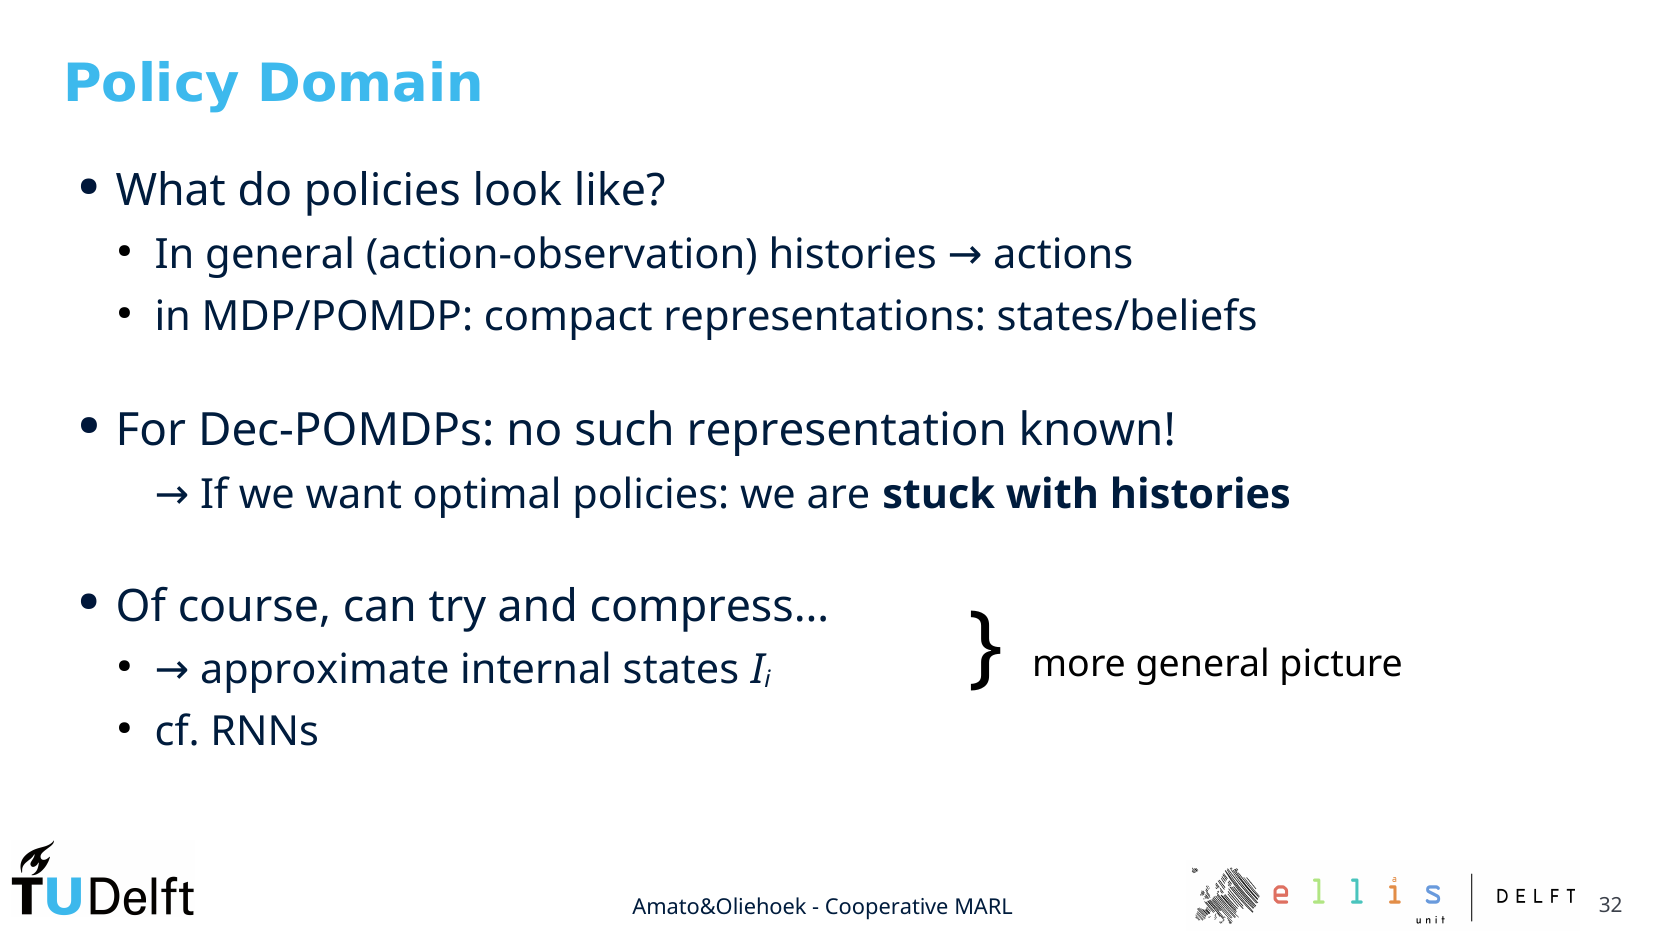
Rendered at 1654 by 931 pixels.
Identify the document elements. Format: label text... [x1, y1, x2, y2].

title Policy Domain [63, 12, 1571, 112]
text_box } more general picture [918, 543, 1453, 789]
picture [11, 840, 195, 917]
picture [1186, 860, 1580, 931]
list What do policies look like? In general (action-observation) histories → actions in MDP/POMDP: compact representations: states/beliefs For Dec-POMDPs: no such representation known! → If we want optimal policies: we are stuck with histories Of course, can try and compress… → approximate internal states Ii cf. RNNs [63, 161, 1571, 776]
